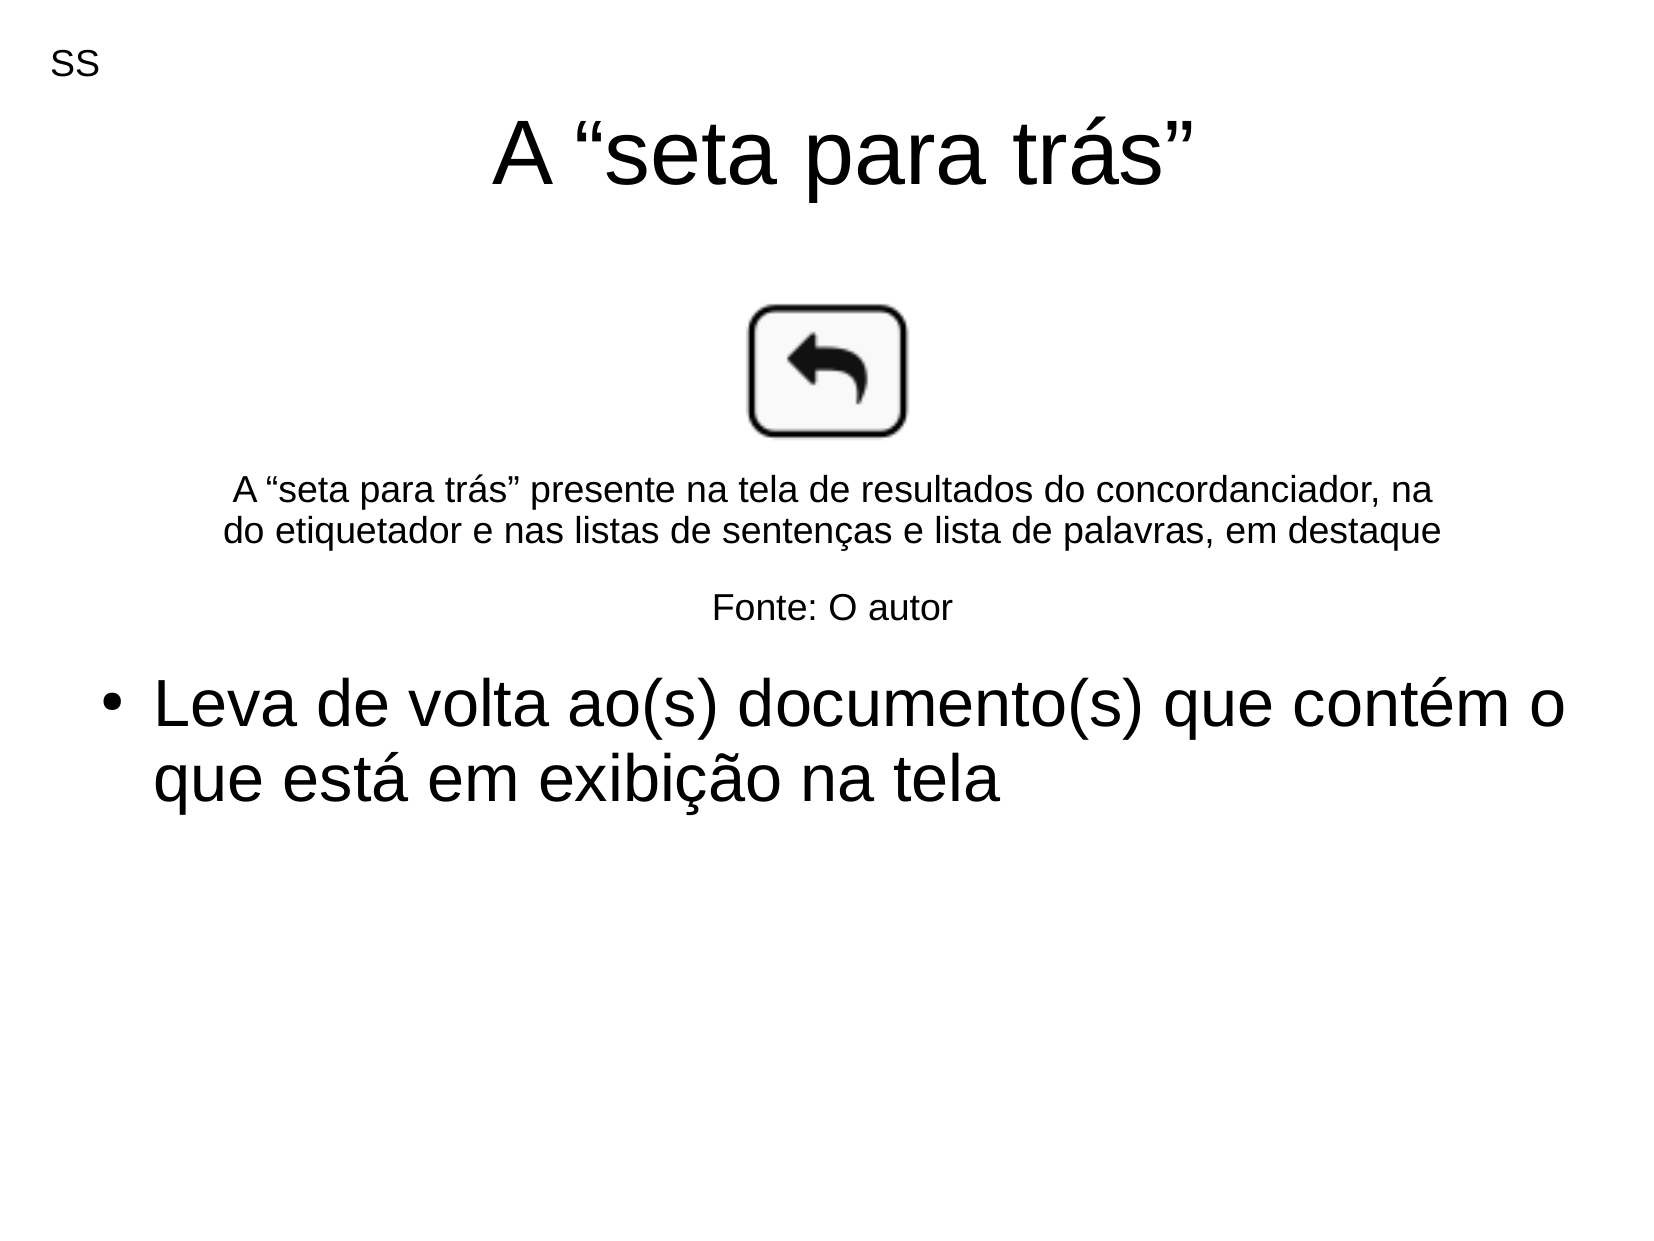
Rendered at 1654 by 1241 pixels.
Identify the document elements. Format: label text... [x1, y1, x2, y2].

picture [739, 289, 915, 449]
title A “seta para trás” [82, 49, 1571, 257]
list Leva de volta ao(s) documento(s) que contém o que está em exibição na tela [82, 665, 1571, 1009]
text_box SS [35, 35, 116, 93]
text_box A “seta para trás” presente na tela de resultados do concordanciador, na do etiquetador e nas listas de sentenças e lista de palavras, em destaque [200, 460, 1465, 560]
text_box Fonte: O autor [236, 578, 1430, 636]
